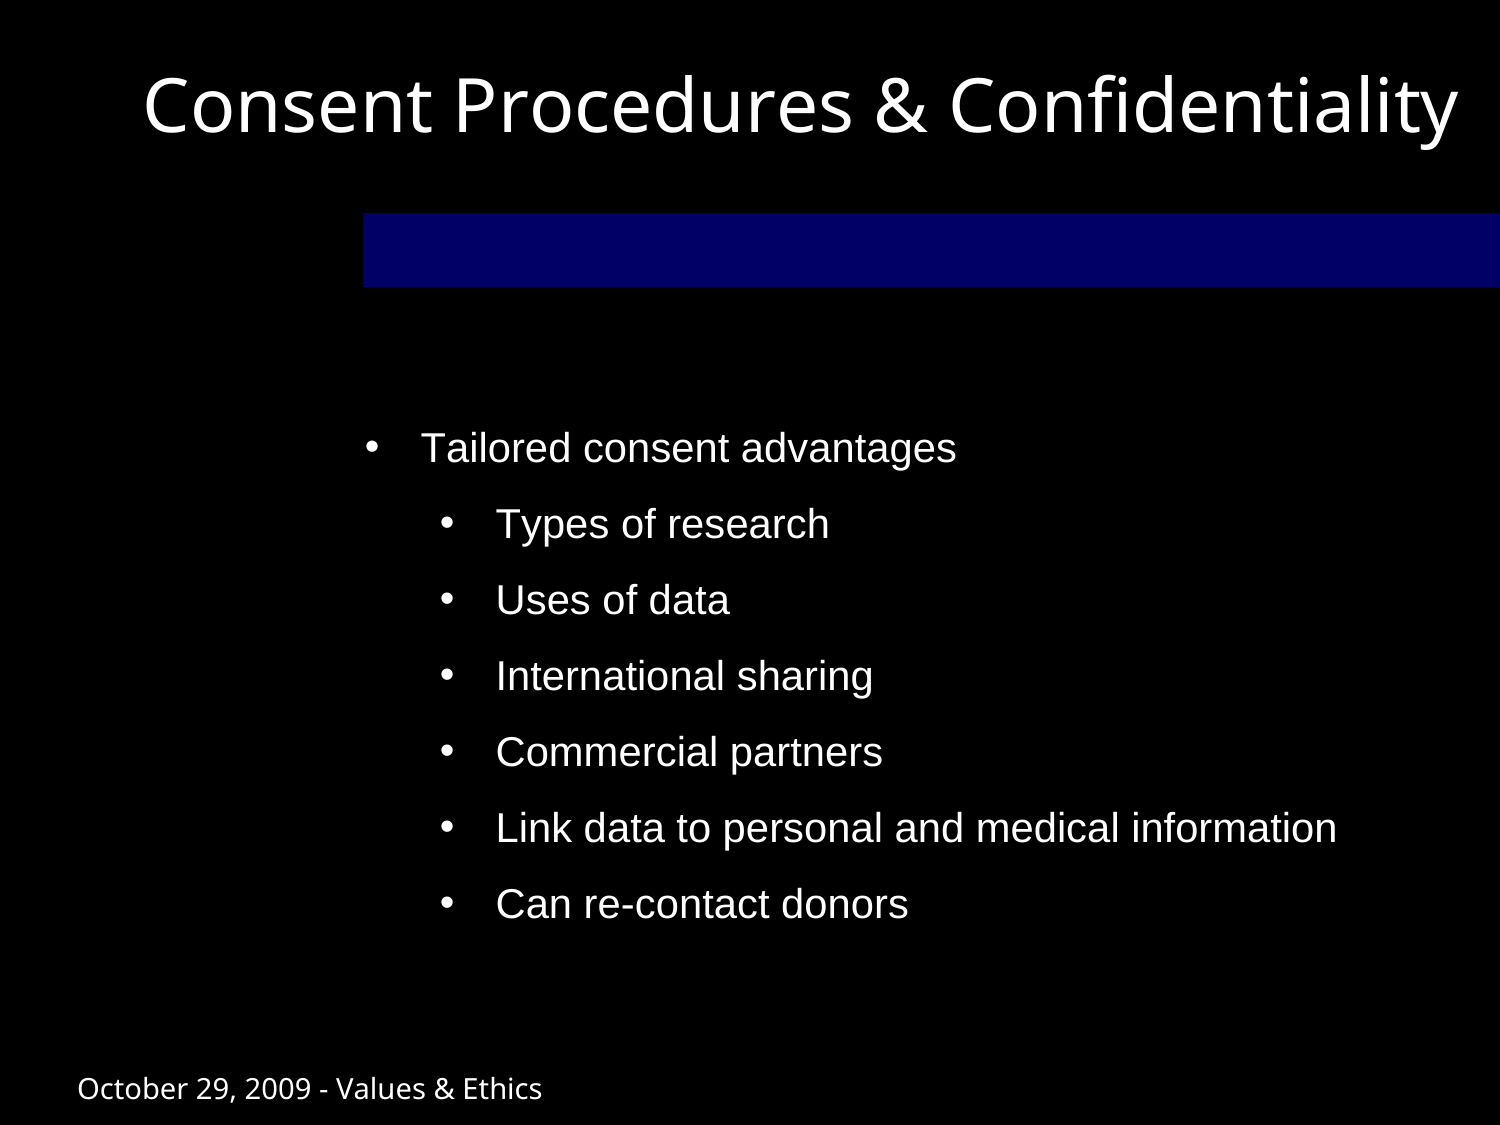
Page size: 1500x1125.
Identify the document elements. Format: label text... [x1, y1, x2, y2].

text_box Tailored consent advantages Types of research Uses of data International sharing Commercial partners Link data to personal and medical information Can re-contact donors [349, 337, 1426, 935]
text_box Consent Procedures & Confidentiality [99, 49, 1476, 156]
text_box October 29, 2009 - Values & Ethics [62, 1062, 638, 1113]
text_box [362, 212, 1500, 288]
